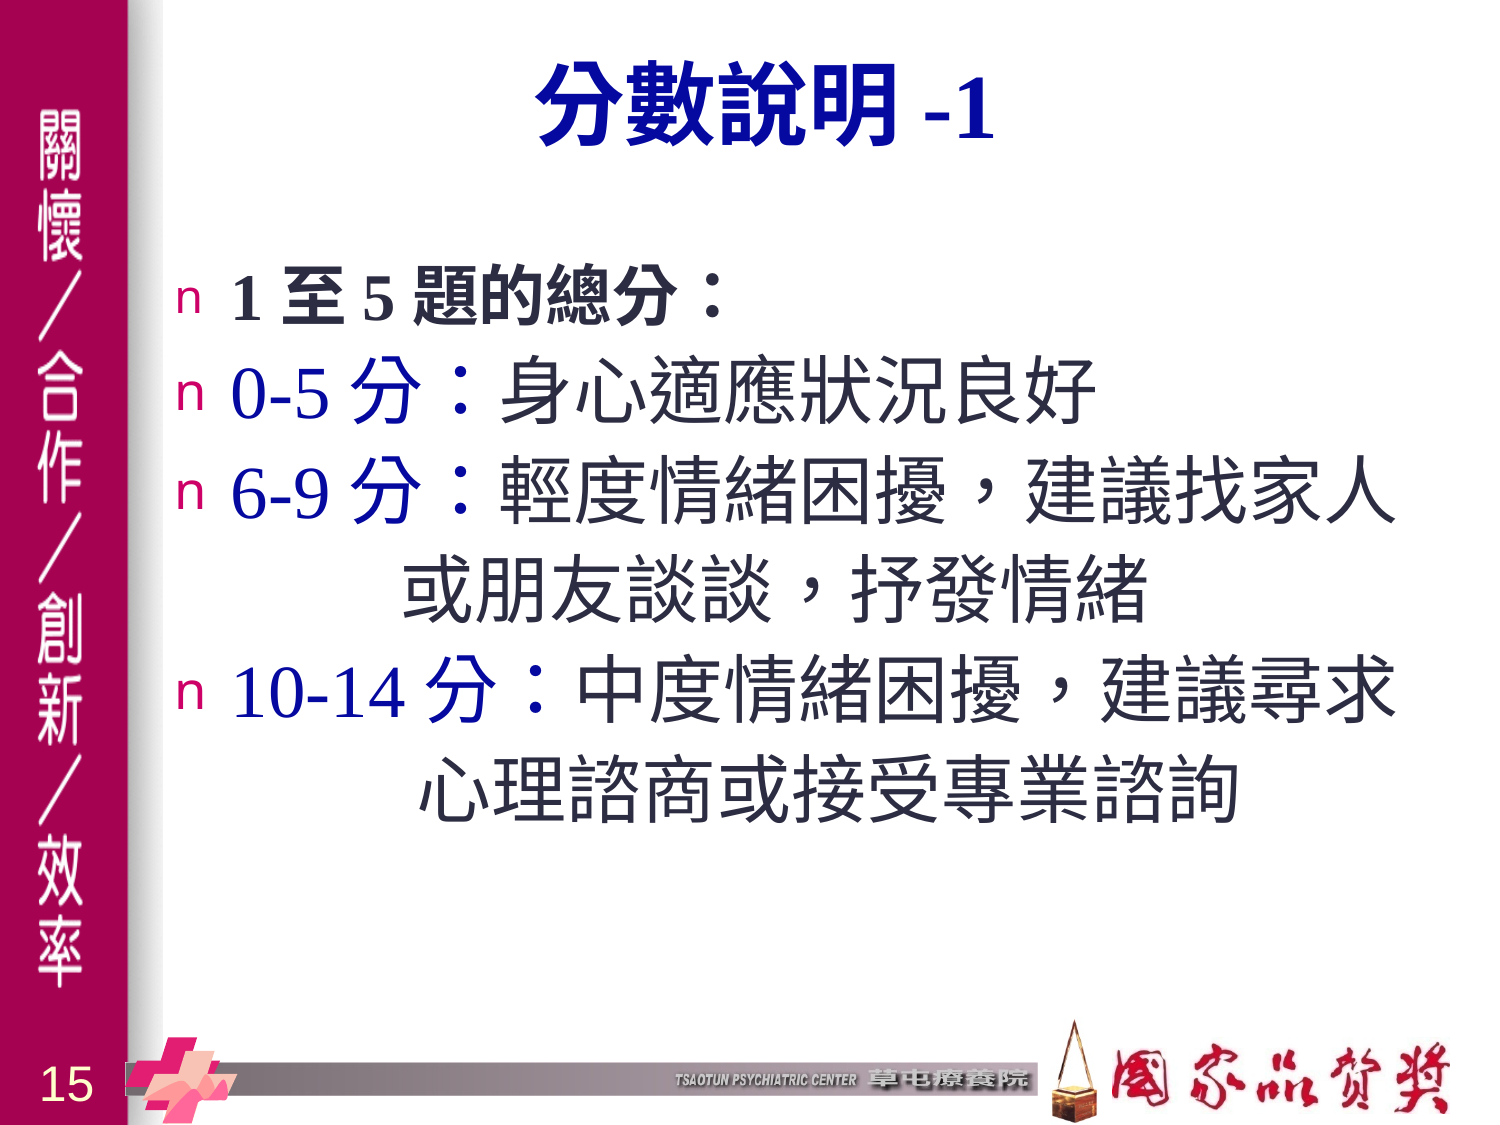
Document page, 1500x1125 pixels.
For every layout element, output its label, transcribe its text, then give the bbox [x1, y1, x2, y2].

list 1至5題的總分： 0-5分：身心適應狀況良好 6-9分：輕度情緒困擾，建議找家人 或朋友談談，抒發情緒 10-14分：中度情緒困擾，建議尋求 心理諮商或接受專業諮詢 [159, 255, 1435, 883]
text_box [23, 1043, 337, 1119]
title 分數說明-1 [170, 29, 1362, 165]
